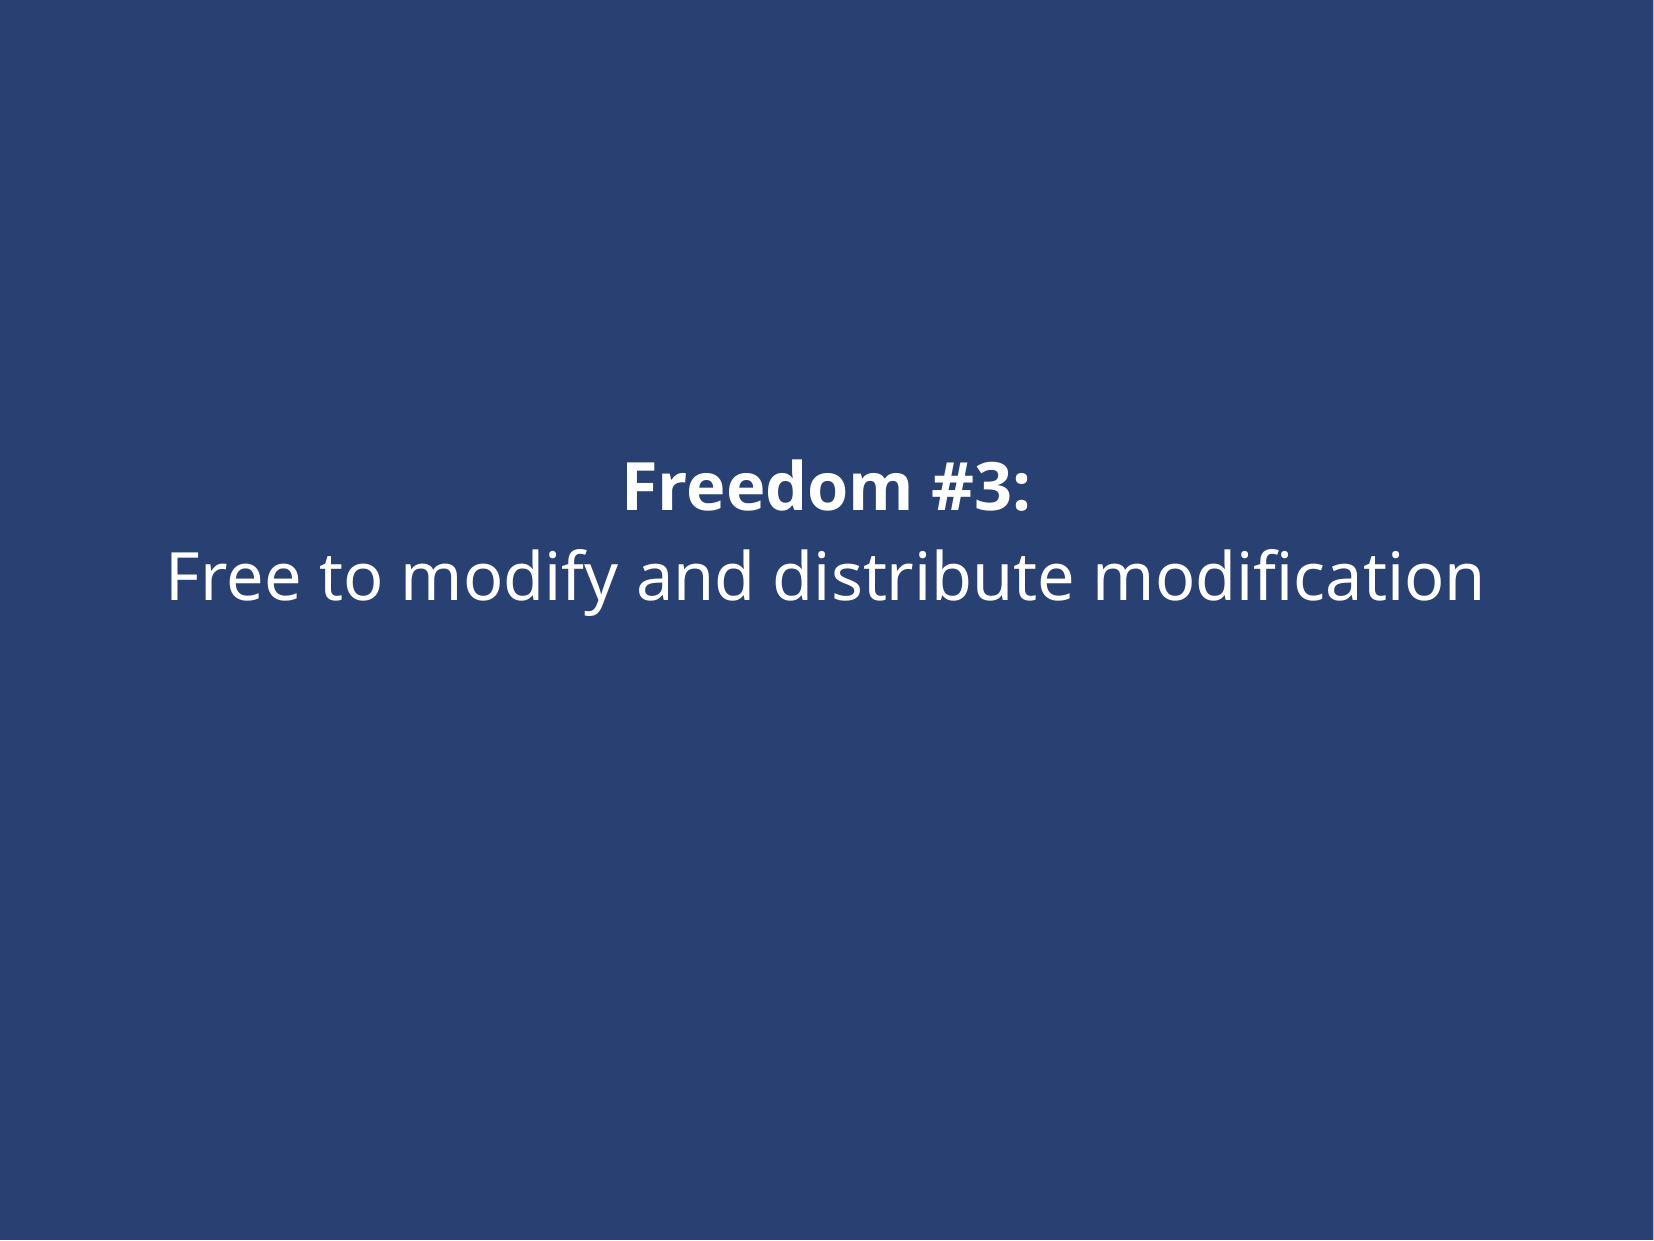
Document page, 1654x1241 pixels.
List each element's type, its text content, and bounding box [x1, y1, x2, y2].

subtitle Freedom #3: Free to modify and distribute modification [82, 49, 1571, 1109]
